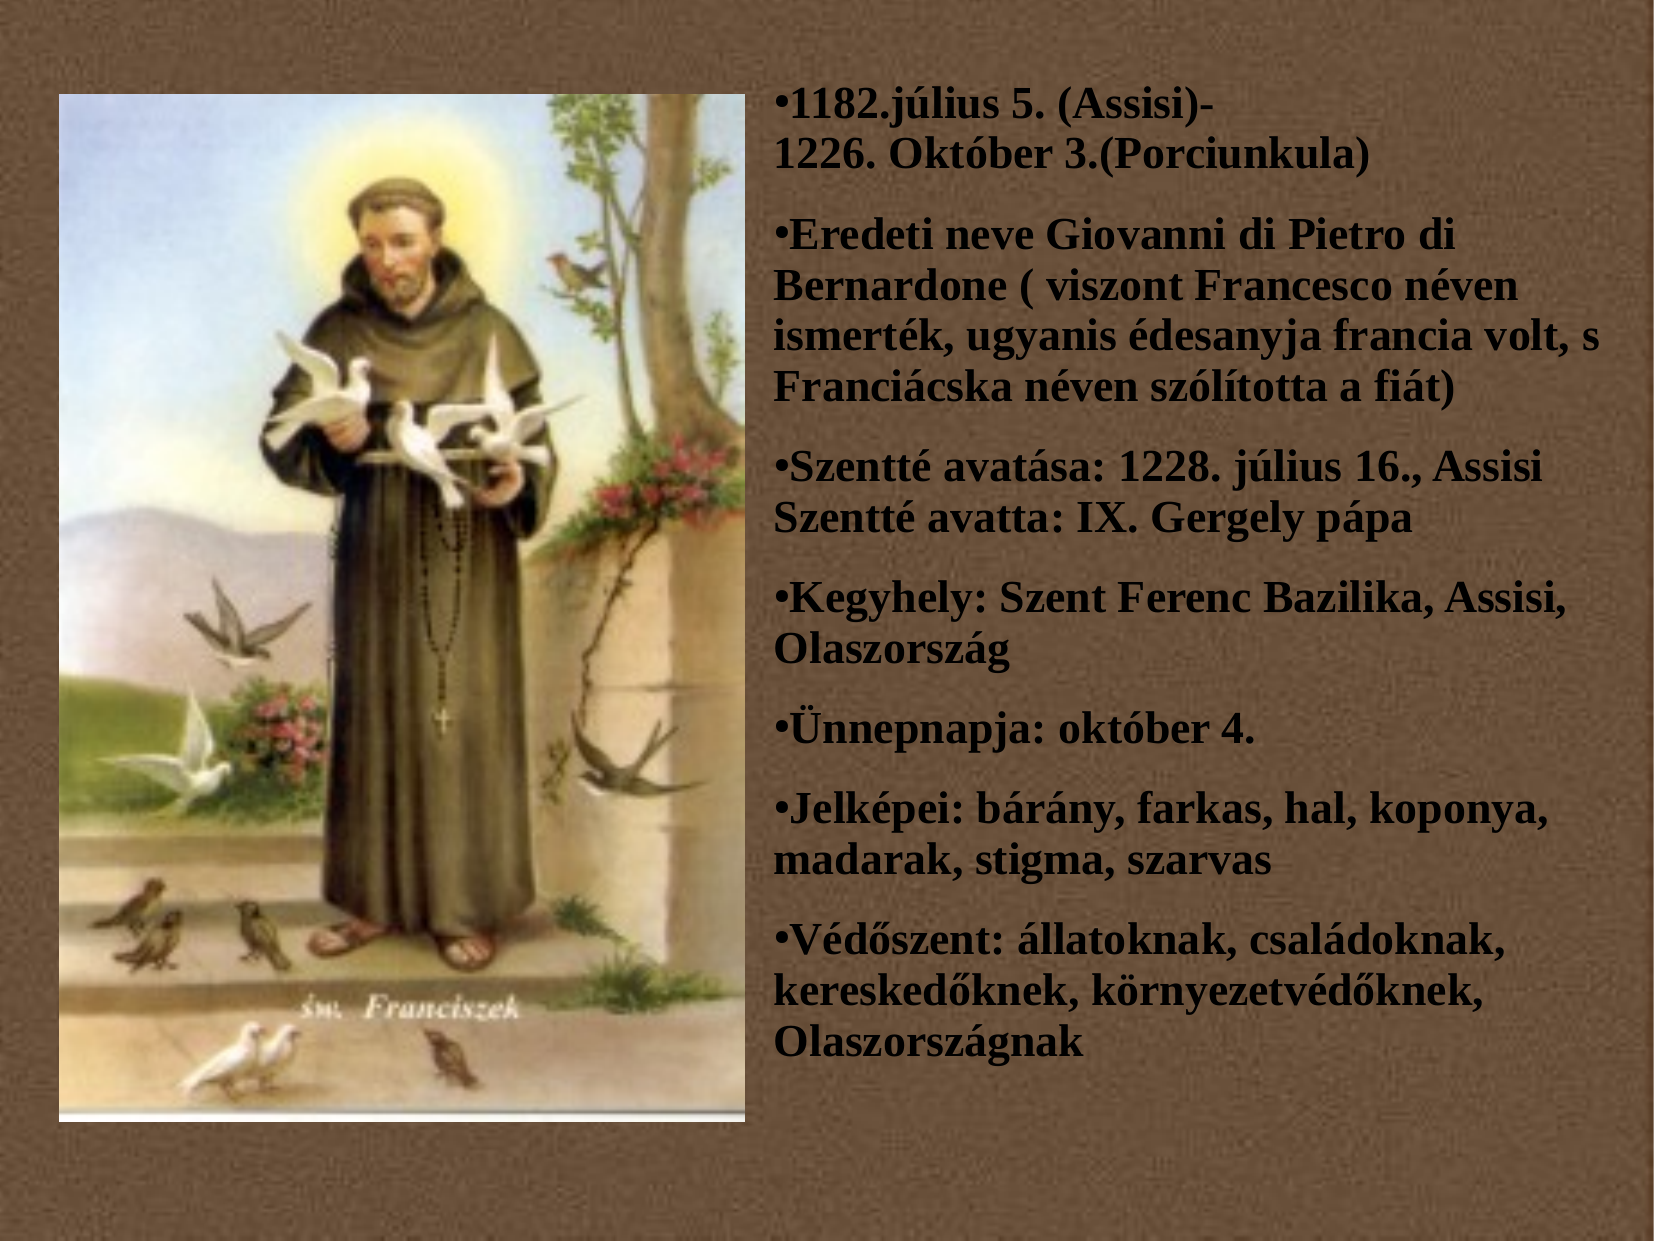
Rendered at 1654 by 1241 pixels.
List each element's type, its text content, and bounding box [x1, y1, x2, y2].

picture [59, 94, 745, 1123]
list 1182.július 5. (Assisi)- 1226. Október 3.(Porciunkula) Eredeti neve Giovanni di Pietro di Bernardone ( viszont Francesco néven ismerték, ugyanis édesanyja francia volt, s Franciácska néven szólította a fiát) Szentté avatása: 1228. július 16., Assisi Szentté avatta: IX. Gergely pápa Kegyhely: Szent Ferenc Bazilika, Assisi, Olaszország Ünnepnapja: október 4. Jelképei: bárány, farkas, hal, koponya, madarak, stigma, szarvas Védőszent: állatoknak, családoknak, kereskedőknek, környezetvédőknek, Olaszországnak [773, 77, 1607, 1134]
